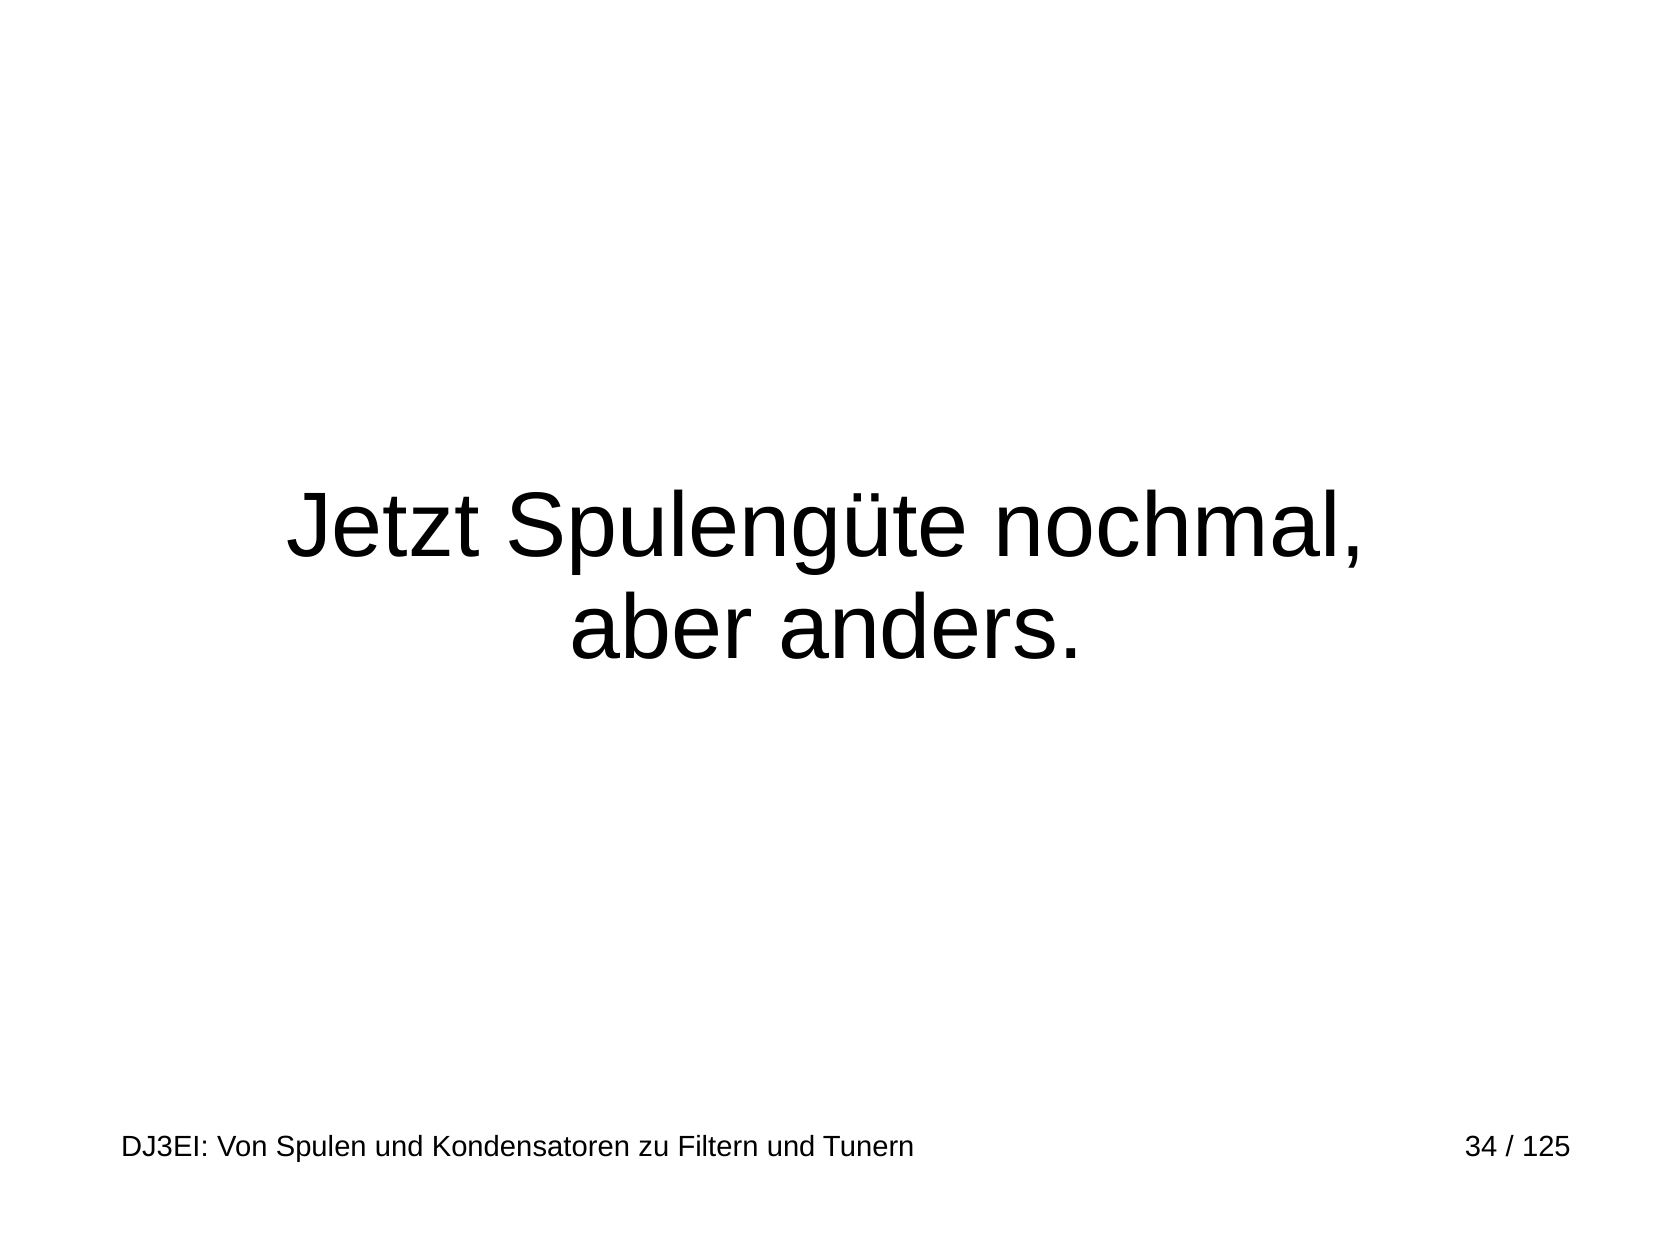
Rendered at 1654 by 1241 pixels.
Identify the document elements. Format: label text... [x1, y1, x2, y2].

title Jetzt Spulengüte nochmal, aber anders. [82, 472, 1571, 680]
